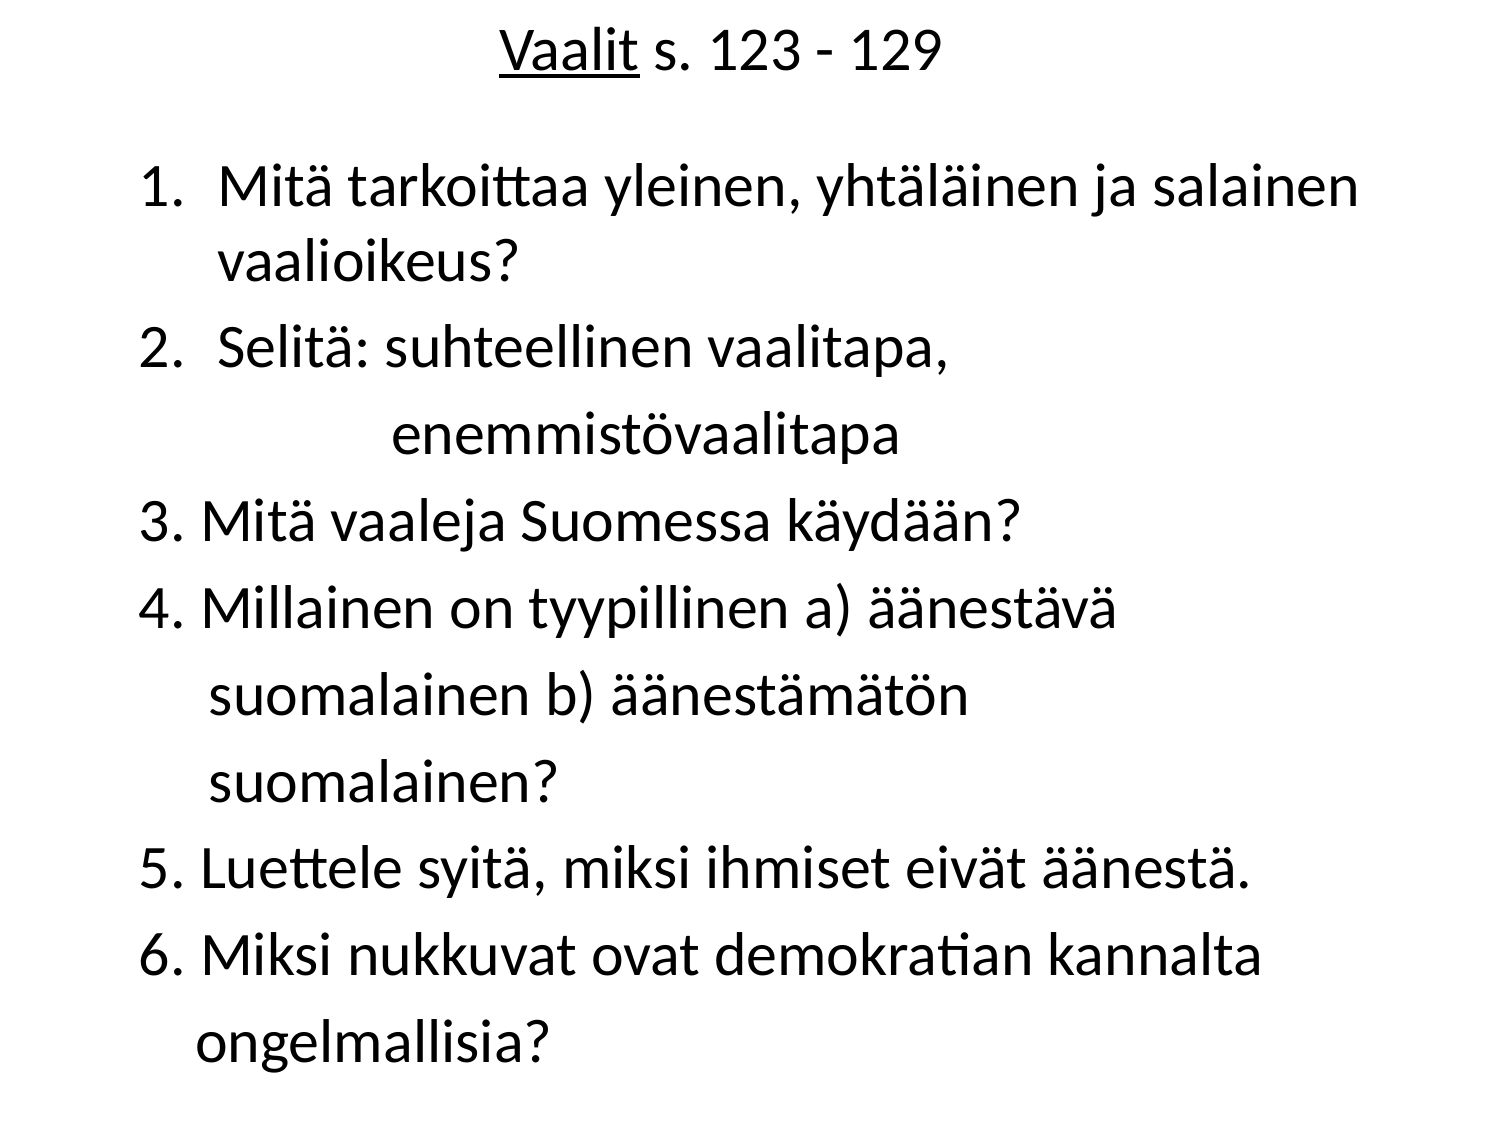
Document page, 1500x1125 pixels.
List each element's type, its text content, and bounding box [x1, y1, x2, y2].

title Vaalit s. 123 - 129 [64, 0, 1378, 166]
list Mitä tarkoittaa yleinen, yhtäläinen ja salainen vaalioikeus? Selitä: suhteellinen vaalitapa, enemmistövaalitapa 3. Mitä vaaleja Suomessa käydään? 4. Millainen on tyypillinen a) äänestävä suomalainen b) äänestämätön suomalainen? 5. Luettele syitä, miksi ihmiset eivät äänestä. 6. Miksi nukkuvat ovat demokratian kannalta ongelmallisia? [123, 137, 1425, 1088]
